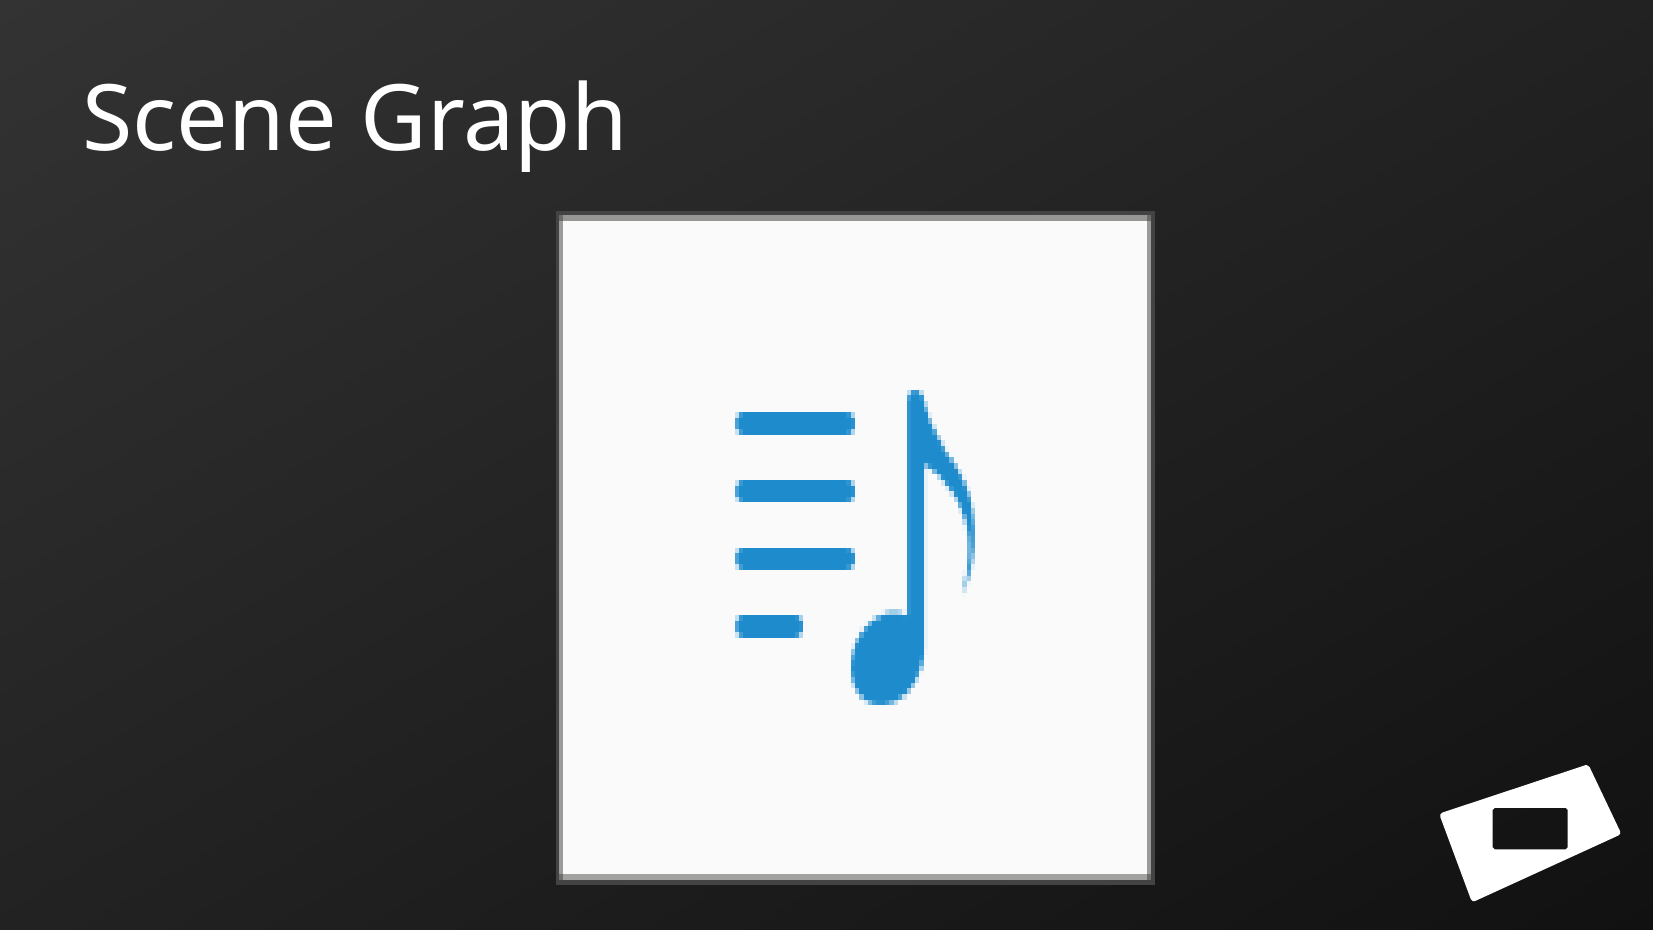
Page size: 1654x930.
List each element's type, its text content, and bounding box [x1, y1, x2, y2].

title Scene Graph [82, 37, 1571, 193]
text_box [555, 209, 1157, 887]
picture [1440, 765, 1621, 902]
